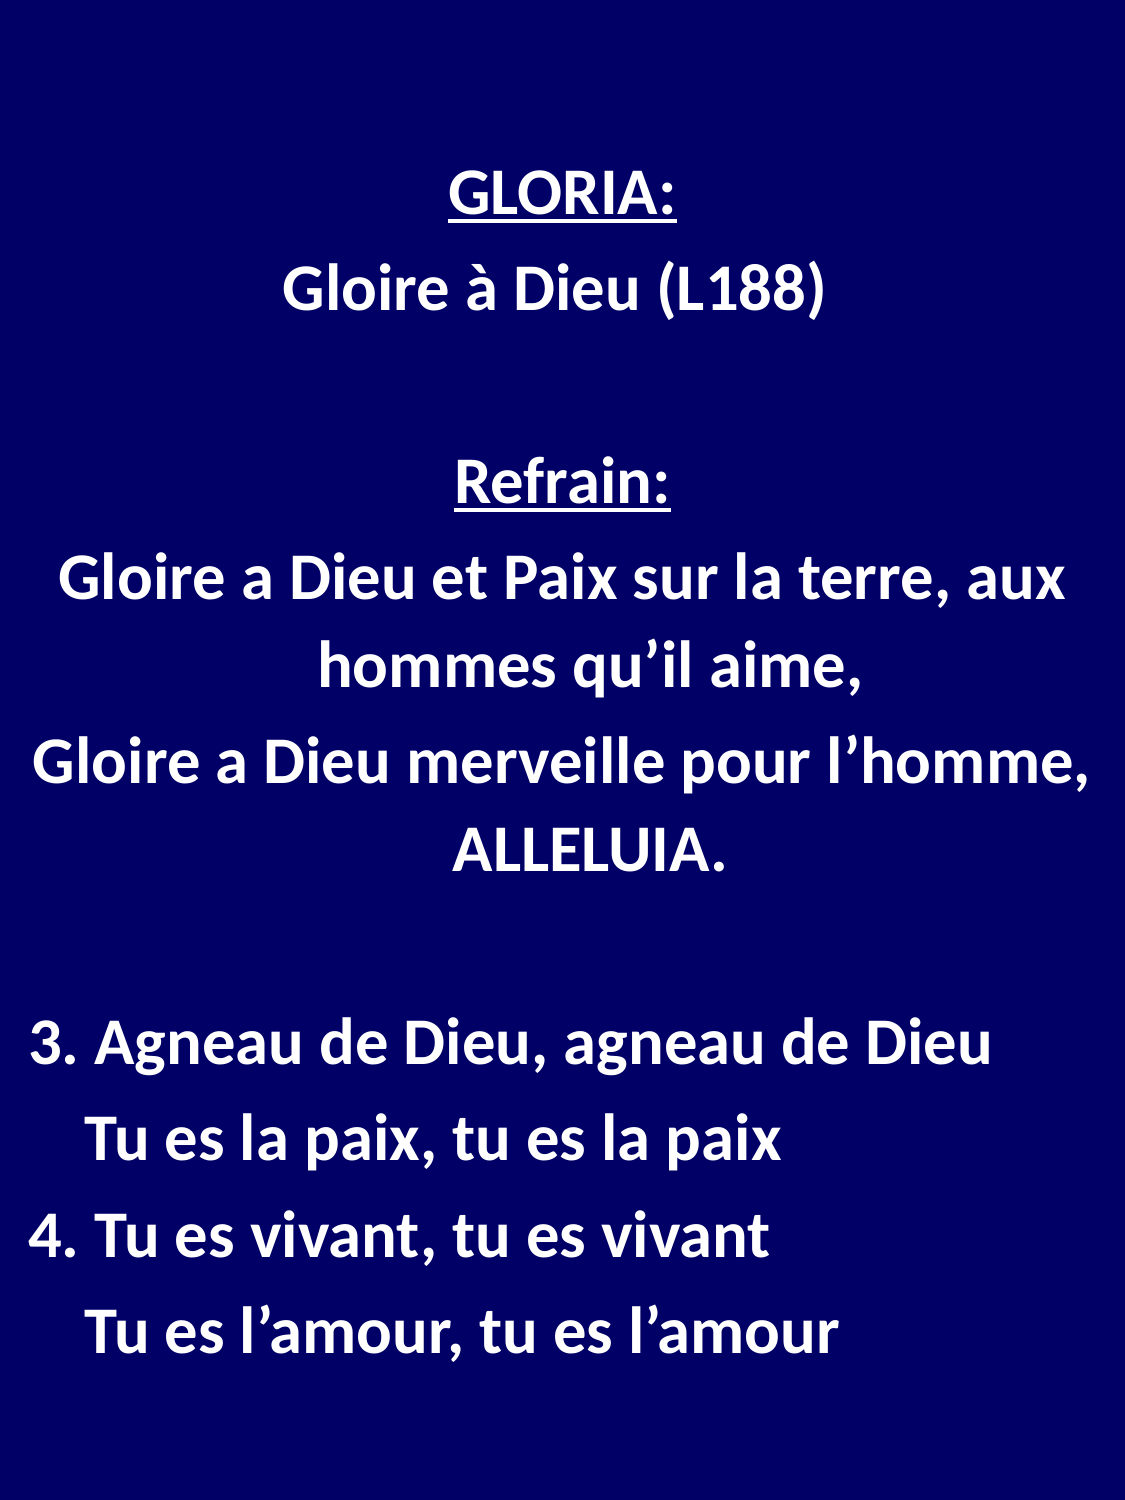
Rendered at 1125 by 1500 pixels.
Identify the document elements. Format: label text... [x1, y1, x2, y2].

text_box GLORIA: Gloire à Dieu (L188) Refrain: Gloire a Dieu et Paix sur la terre, aux hommes qu’il aime, Gloire a Dieu merveille pour l’homme, ALLELUIA. 3. Agneau de Dieu, agneau de Dieu Tu es la paix, tu es la paix 4. Tu es vivant, tu es vivant Tu es l’amour, tu es l’amour [13, 131, 1112, 1468]
